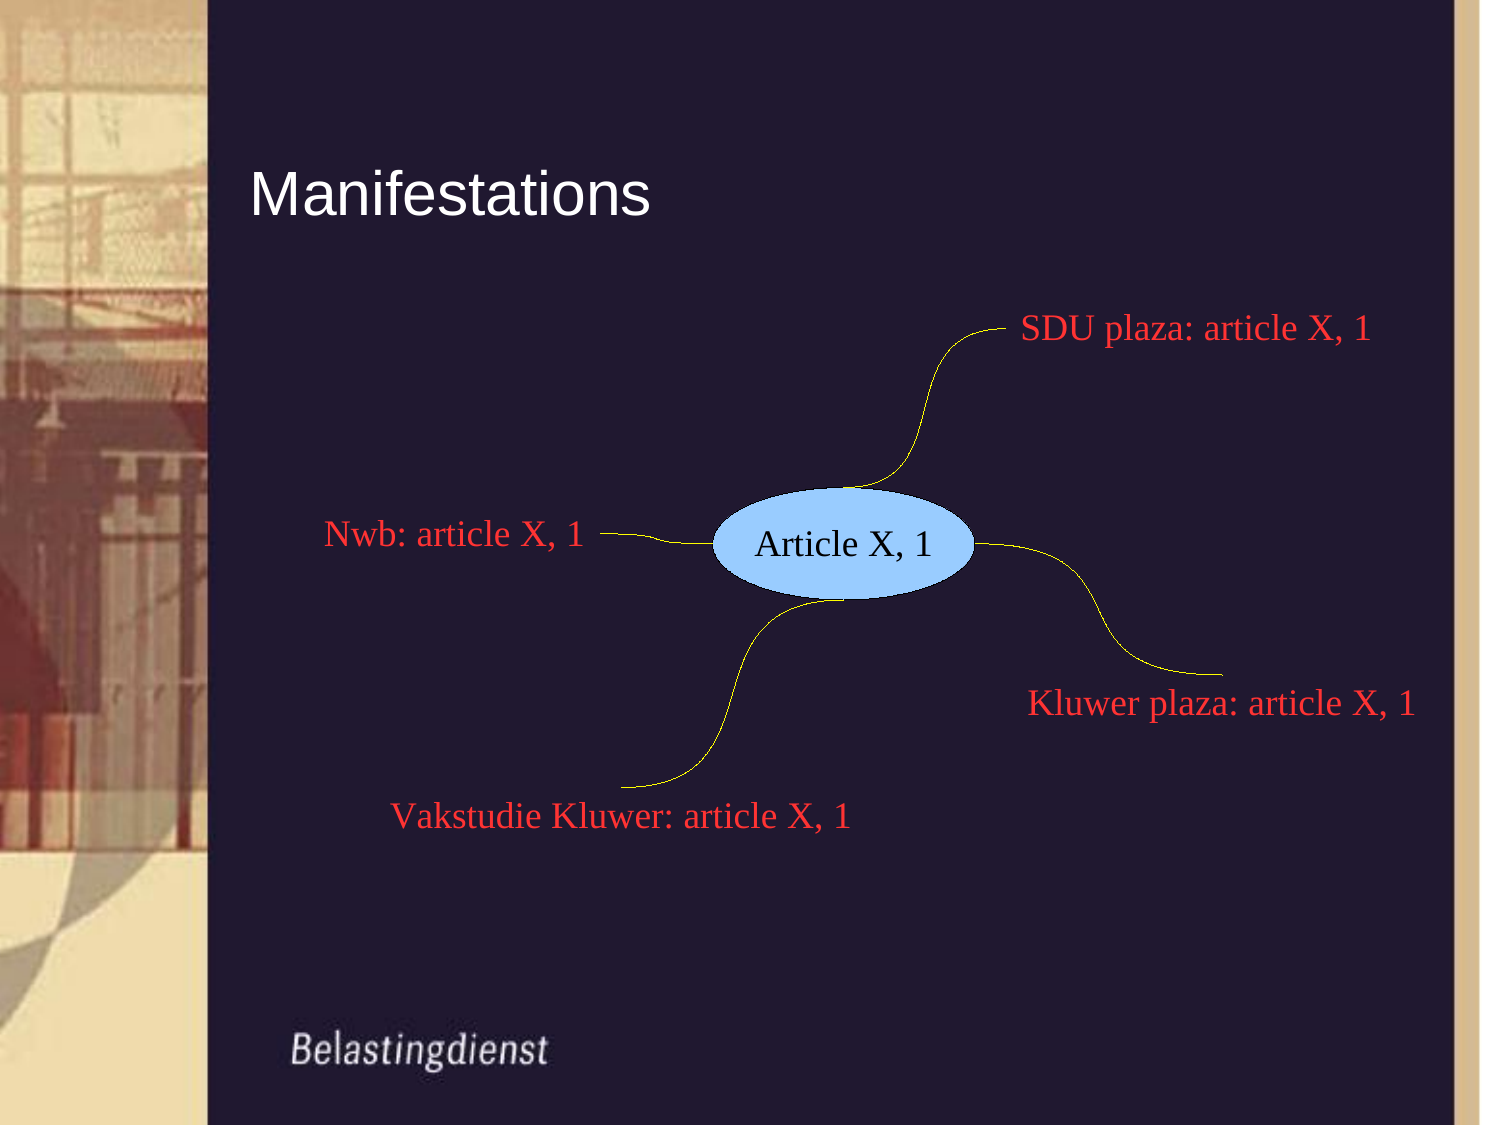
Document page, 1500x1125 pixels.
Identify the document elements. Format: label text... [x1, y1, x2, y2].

text_box Nwb: article X, 1 [309, 505, 601, 563]
picture [0, 0, 1500, 1125]
title Manifestations [249, 99, 1387, 288]
text_box Vakstudie Kluwer: article X, 1 [375, 787, 868, 845]
text_box Article X, 1 [712, 487, 975, 600]
text_box Kluwer plaza: article X, 1 [1012, 675, 1433, 733]
text_box SDU plaza: article X, 1 [1005, 299, 1388, 358]
